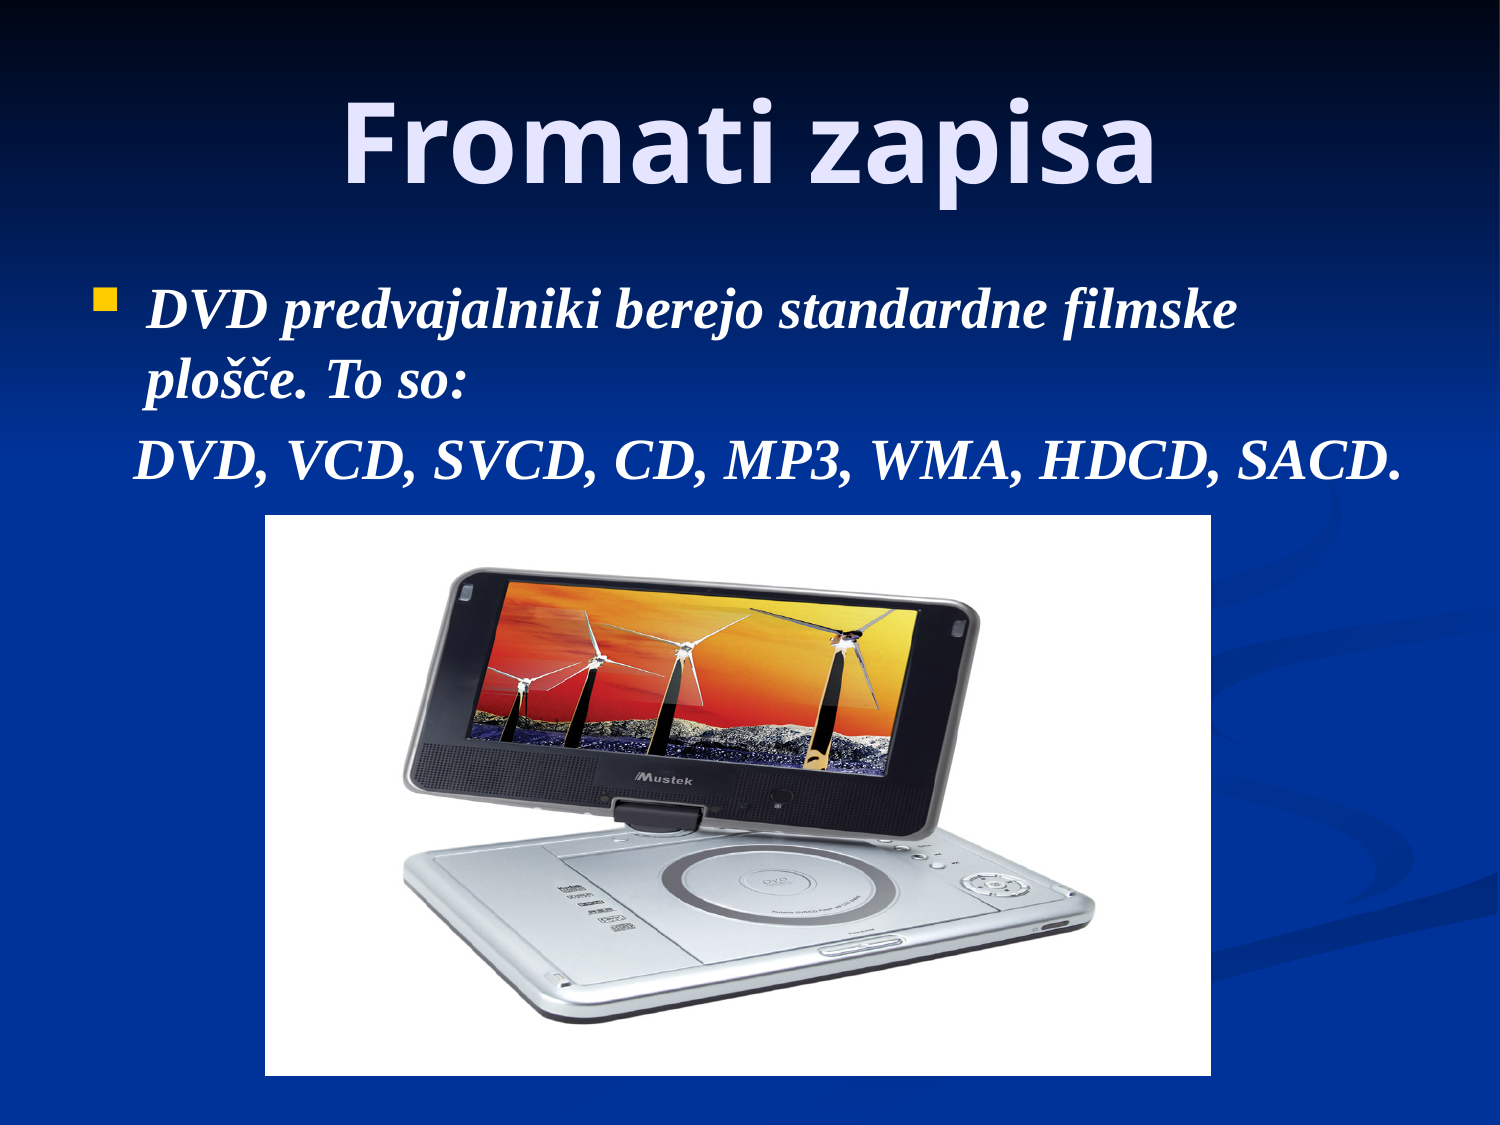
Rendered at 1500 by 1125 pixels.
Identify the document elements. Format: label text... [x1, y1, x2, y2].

title Fromati zapisa [75, 45, 1425, 233]
picture [265, 515, 1211, 1076]
list DVD predvajalniki berejo standardne filmske plošče. To so: DVD, VCD, SVCD, CD, MP3, WMA, HDCD, SACD. [75, 262, 1425, 1005]
